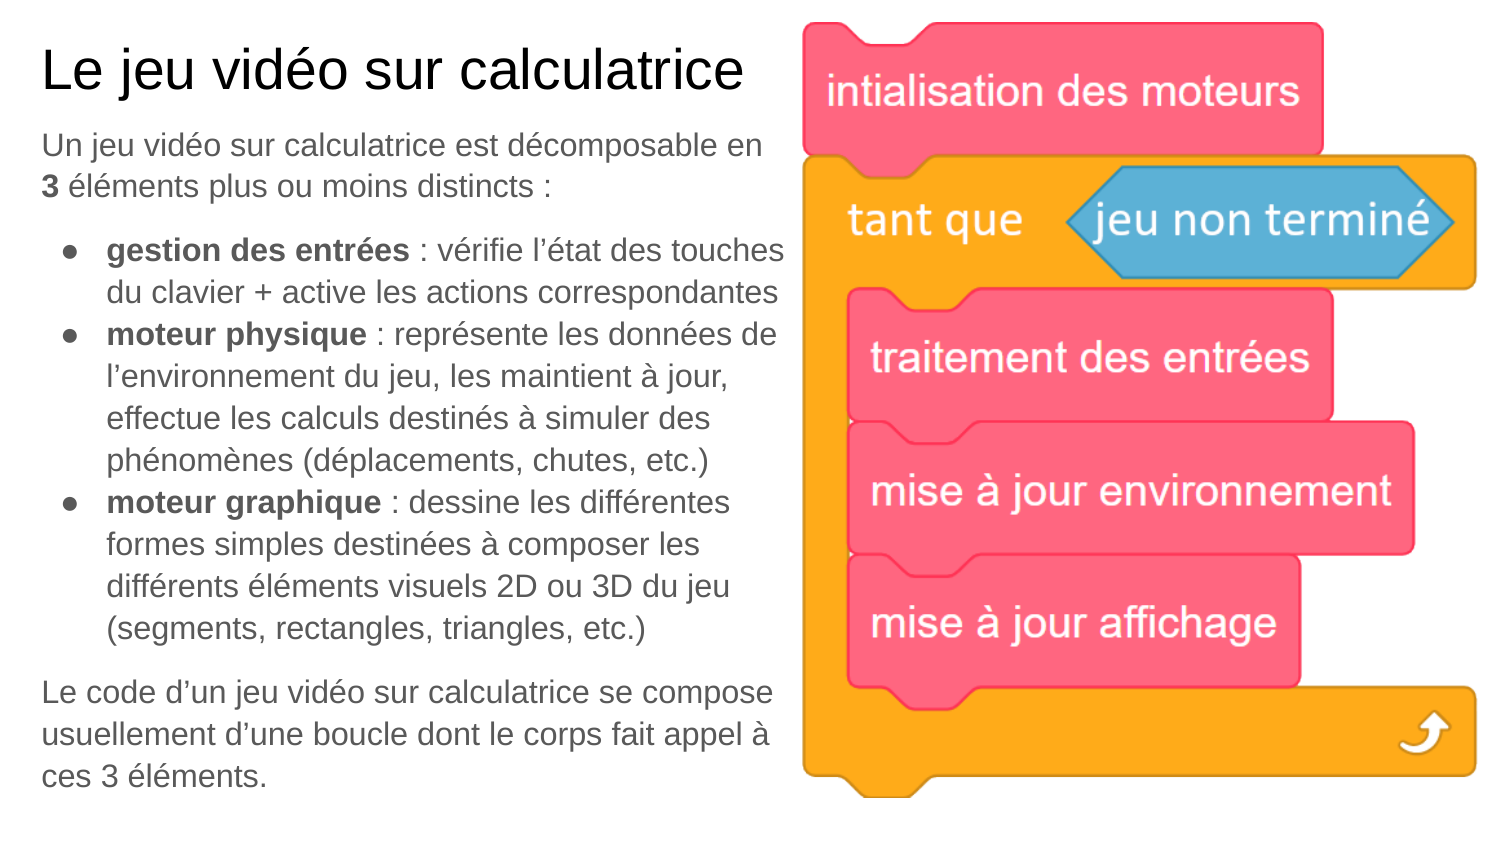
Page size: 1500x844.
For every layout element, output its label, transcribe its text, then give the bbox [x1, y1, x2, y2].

title Le jeu vidéo sur calculatrice [26, 23, 802, 106]
picture [802, 22, 1478, 799]
list Un jeu vidéo sur calculatrice est décomposable en 3 éléments plus ou moins distincts : gestion des entrées : vérifie l’état des touches du clavier + active les actions correspondantes moteur physique : représente les données de l’environnement du jeu, les maintient à jour, effectue les calculs destinés à simuler des phénomènes (déplacements, chutes, etc.) moteur graphique : dessine les différentes formes simples destinées à composer les différents éléments visuels 2D ou 3D du jeu (segments, rectangles, triangles, etc.) Le code d’un jeu vidéo sur calculatrice se compose usuellement d’une boucle dont le corps fait appel à ces 3 éléments. [26, 106, 803, 820]
